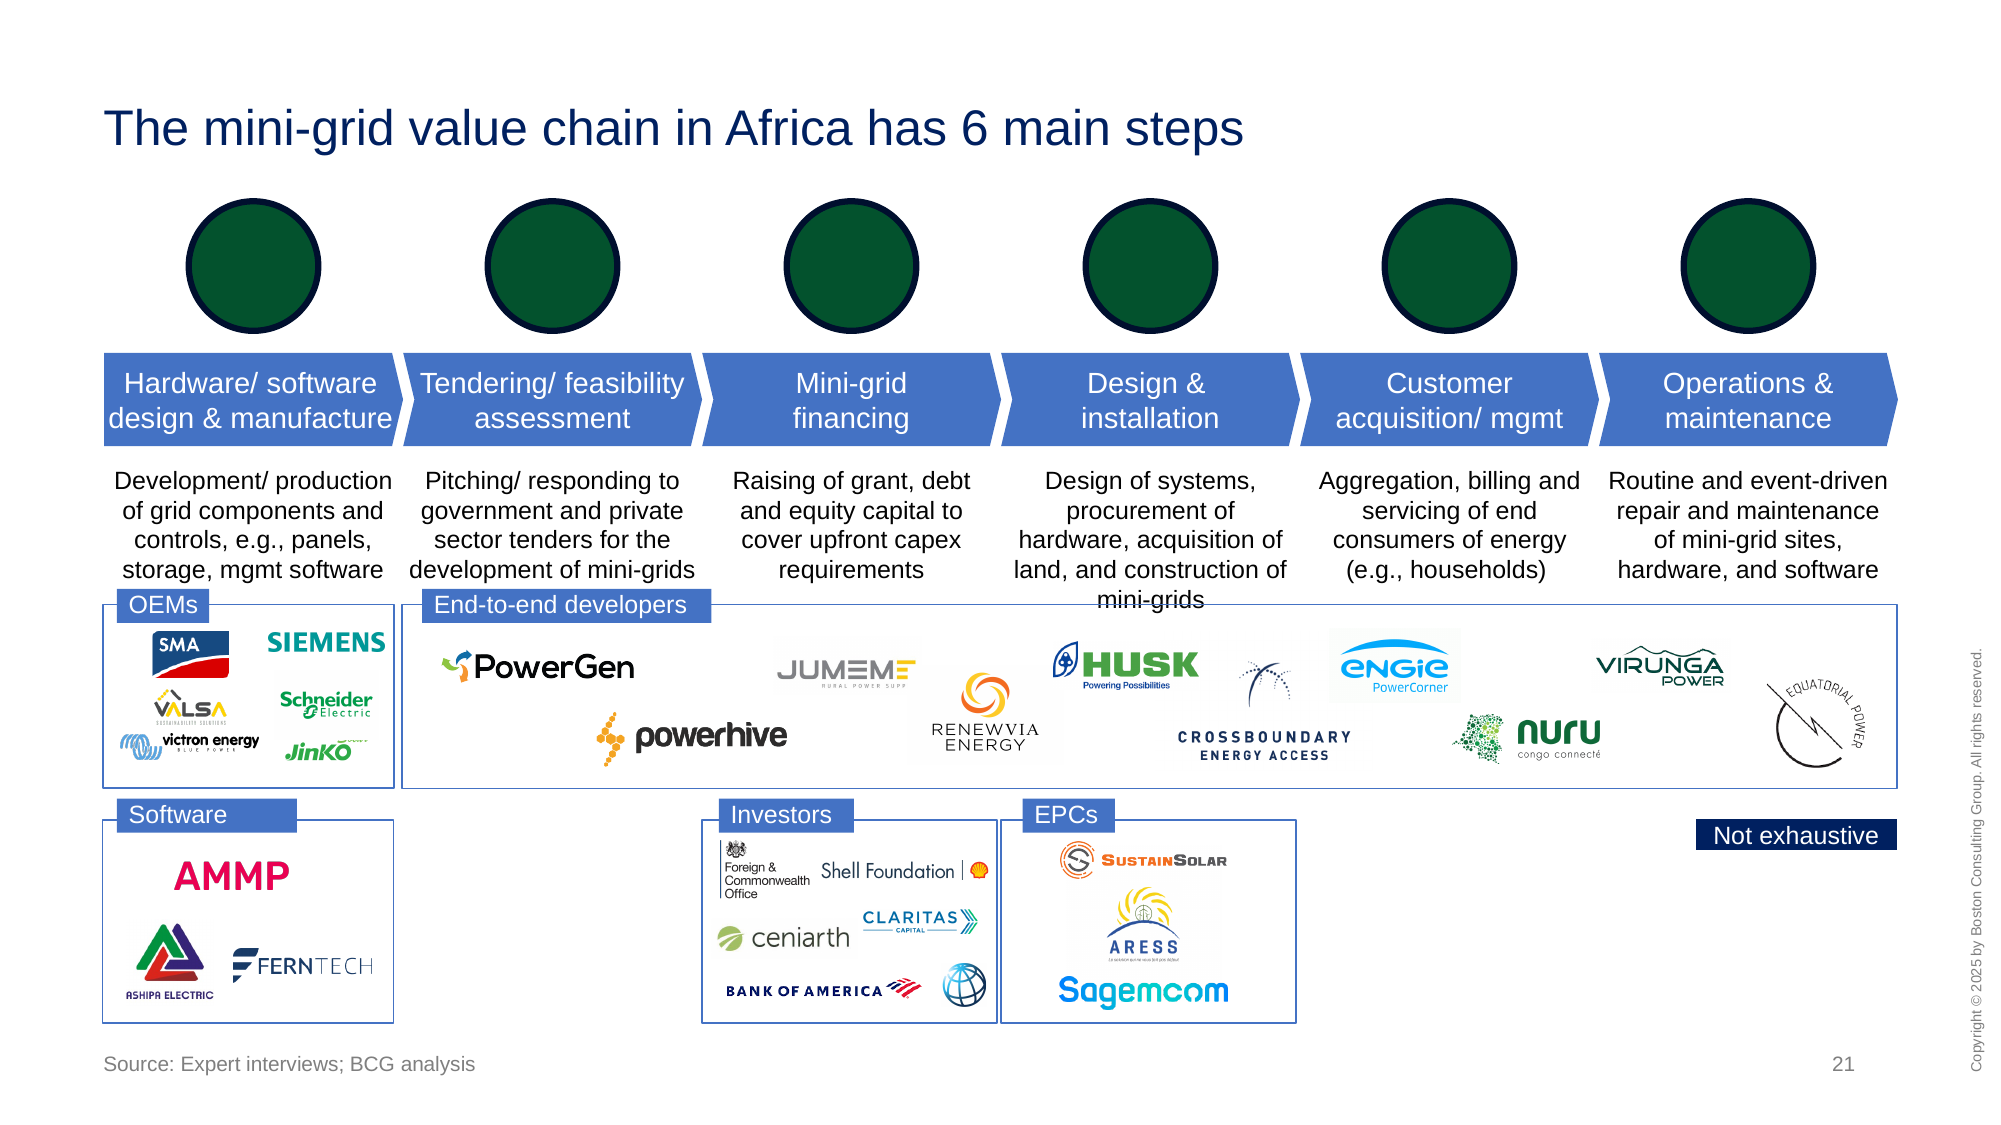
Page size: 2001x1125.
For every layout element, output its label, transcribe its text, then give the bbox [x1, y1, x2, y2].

text_box [1384, 201, 1515, 331]
picture [1761, 669, 1871, 778]
picture [432, 644, 643, 688]
picture [1059, 841, 1228, 1010]
text_box OEMs [116, 588, 210, 623]
picture [120, 733, 259, 760]
text_box Tendering/ feasibility assessment [403, 352, 703, 447]
title The mini-grid value chain in Africa has 6 main steps [103, 102, 1897, 157]
text_box Design & installation [1001, 352, 1301, 447]
picture [941, 963, 987, 1007]
picture [711, 918, 858, 959]
picture [233, 948, 372, 983]
picture [863, 909, 978, 934]
text_box [786, 201, 917, 331]
text_box Design of systems, procurement of hardware, acquisition of land, and construction of mini-grids [1001, 464, 1300, 597]
picture [596, 710, 787, 768]
picture [821, 860, 989, 880]
text_box [188, 201, 319, 331]
picture [711, 966, 937, 1005]
text_box Source: Expert interviews; BCG analysis [103, 1054, 1585, 1076]
text_box EPCs [1022, 798, 1115, 833]
picture [274, 670, 379, 764]
picture [126, 919, 214, 1006]
picture [1104, 987, 1111, 997]
picture [773, 628, 1461, 771]
text_box End-to-end developers [422, 588, 712, 623]
text_box Software [116, 798, 297, 833]
text_box [1085, 201, 1216, 331]
text_box [1683, 201, 1814, 331]
text_box [702, 819, 998, 1023]
picture [171, 860, 291, 890]
text_box Aggregation, billing and servicing of end consumers of energy (e.g., households) [1300, 464, 1599, 597]
picture [1591, 638, 1731, 693]
text_box Raising of grant, debt and equity capital to cover upfront capex requirements [702, 464, 1001, 597]
picture [150, 685, 229, 727]
text_box Operations & maintenance [1599, 352, 1898, 447]
text_box Investors [718, 798, 854, 833]
picture [1452, 714, 1600, 764]
text_box Hardware/ software design & manufacture [104, 352, 404, 447]
text_box Development/ production of grid components and controls, e.g., panels, storage, mgmt software [104, 464, 403, 597]
text_box [1001, 819, 1297, 1023]
picture [268, 632, 385, 652]
text_box Customer acquisition/ mgmt [1300, 352, 1600, 447]
text_box Pitching/ responding to government and private sector tenders for the development of mini-grids [403, 464, 702, 597]
text_box Mini-grid financing [702, 352, 1002, 447]
text_box [103, 604, 395, 789]
text_box [487, 201, 618, 331]
picture [706, 829, 815, 911]
picture [149, 626, 231, 682]
text_box [102, 819, 394, 1023]
text_box Routine and event-driven repair and maintenance of mini-grid sites, hardware, and software [1599, 464, 1898, 597]
text_box Not exhaustive [1696, 819, 1897, 850]
